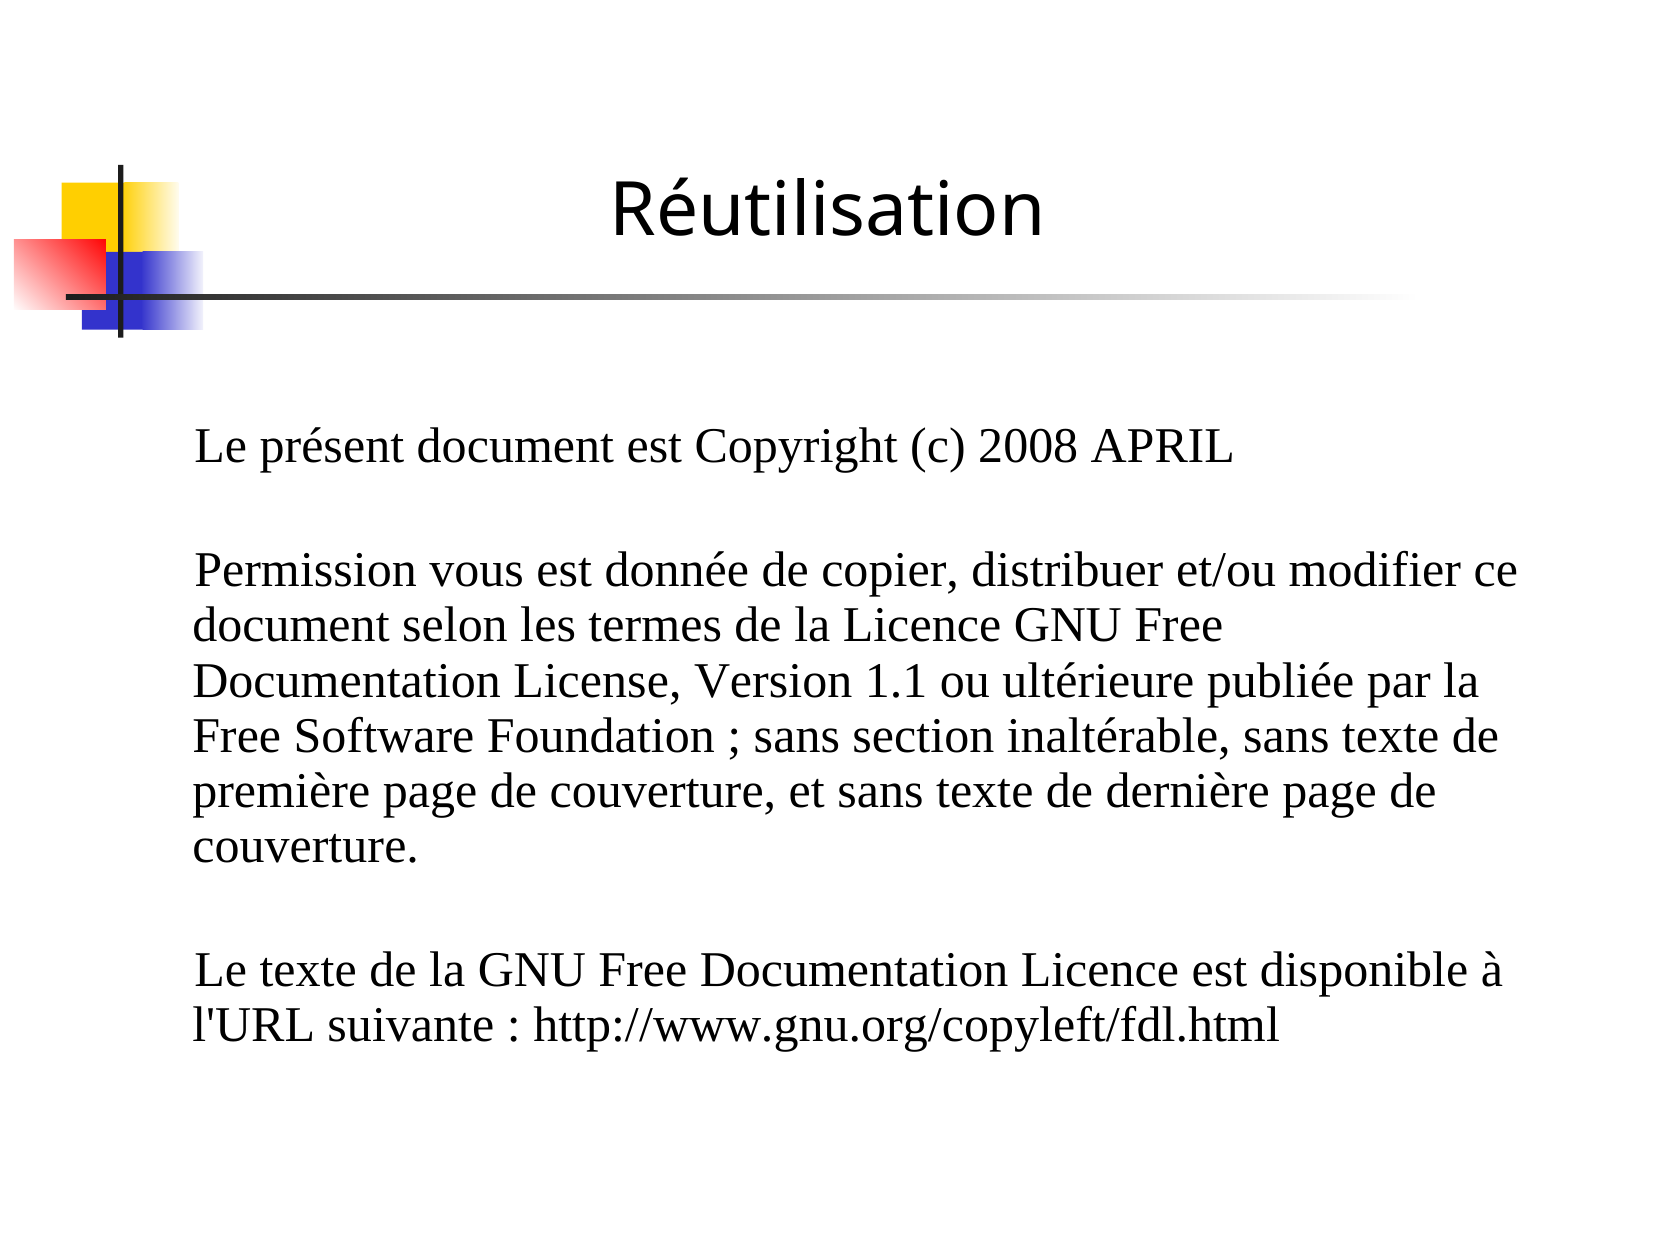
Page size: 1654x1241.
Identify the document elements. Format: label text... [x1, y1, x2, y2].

title Réutilisation [121, 102, 1534, 311]
subtitle Le présent document est Copyright (c) 2008 APRIL Permission vous est donnée de copier, distribuer et/ou modifier ce document selon les termes de la Licence GNU Free Documentation License, Version 1.1 ou ultérieure publiée par la Free Software Foundation ; sans section inaltérable, sans texte de première page de couverture, et sans texte de dernière page de couverture. Le texte de la GNU Free Documentation Licence est disponible à l'URL suivante : http://www.gnu.org/copyleft/fdl.html [121, 344, 1534, 1127]
